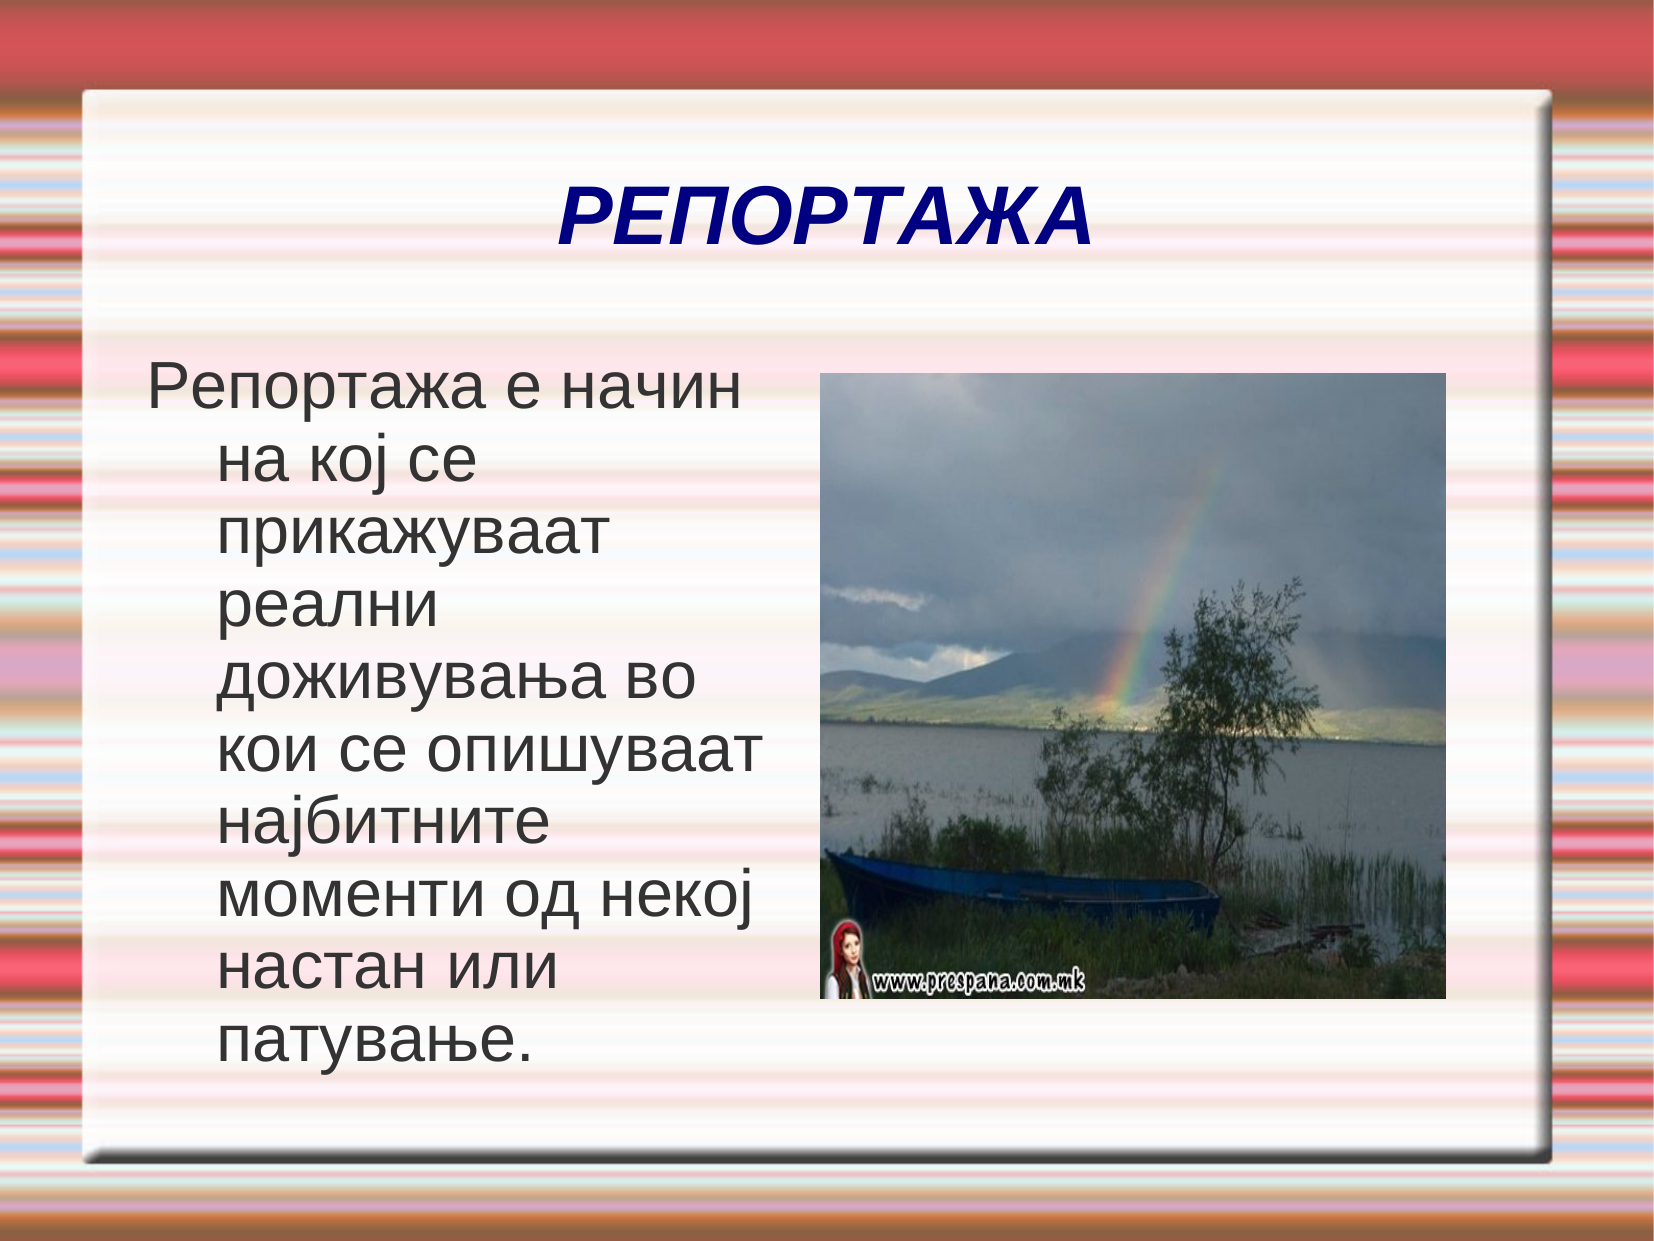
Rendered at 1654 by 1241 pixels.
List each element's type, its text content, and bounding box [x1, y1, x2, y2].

title РЕПОРТАЖА [121, 79, 1533, 356]
picture [0, 0, 1654, 1241]
list Репортажа е начин на кој се прикажуваат реални доживувања во кои се опишуваат најбитните моменти од некој настан или патување. [134, 350, 809, 1116]
